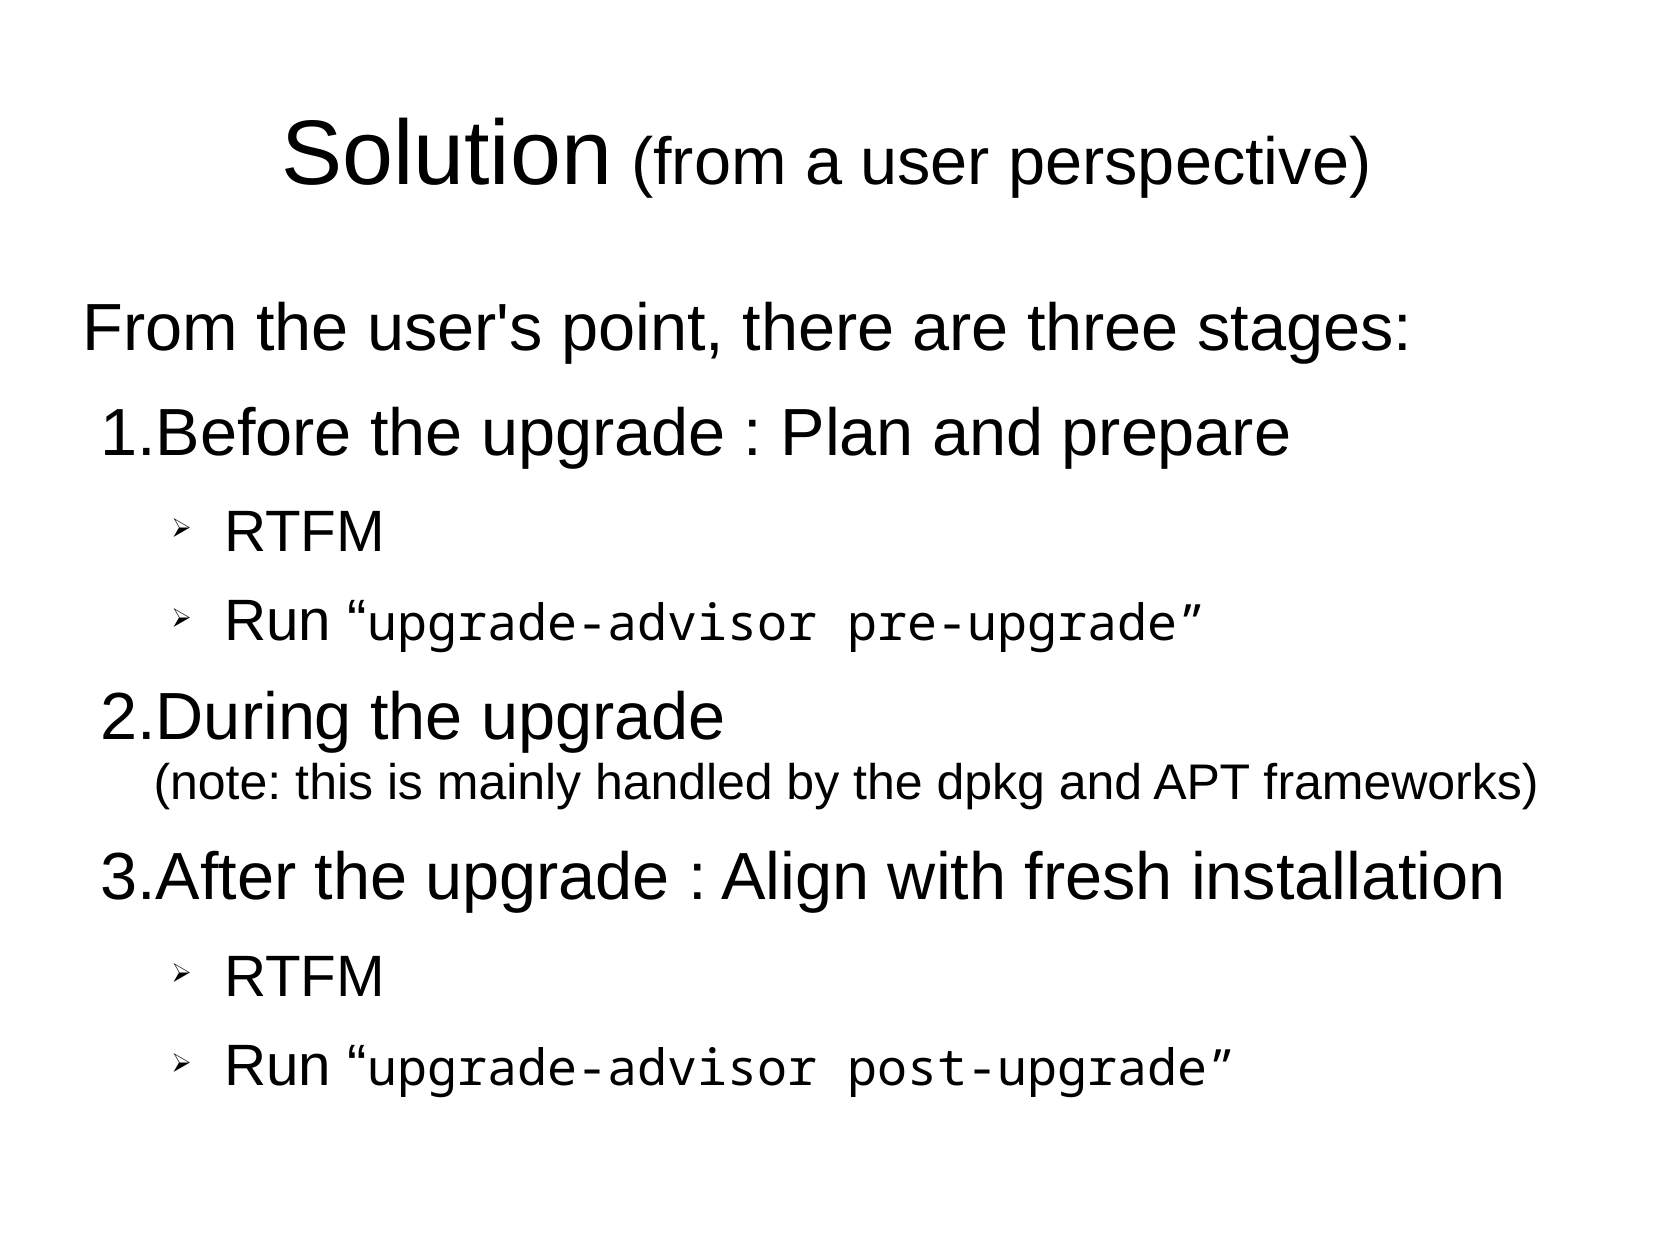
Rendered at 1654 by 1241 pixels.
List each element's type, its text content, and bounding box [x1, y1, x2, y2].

title Solution (from a user perspective) [82, 56, 1571, 250]
list From the user's point, there are three stages: Before the upgrade : Plan and prepare RTFM Run “upgrade-advisor pre-upgrade” During the upgrade (note: this is mainly handled by the dpkg and APT frameworks) After the upgrade : Align with fresh installation RTFM Run “upgrade-advisor post-upgrade” [82, 290, 1571, 1109]
